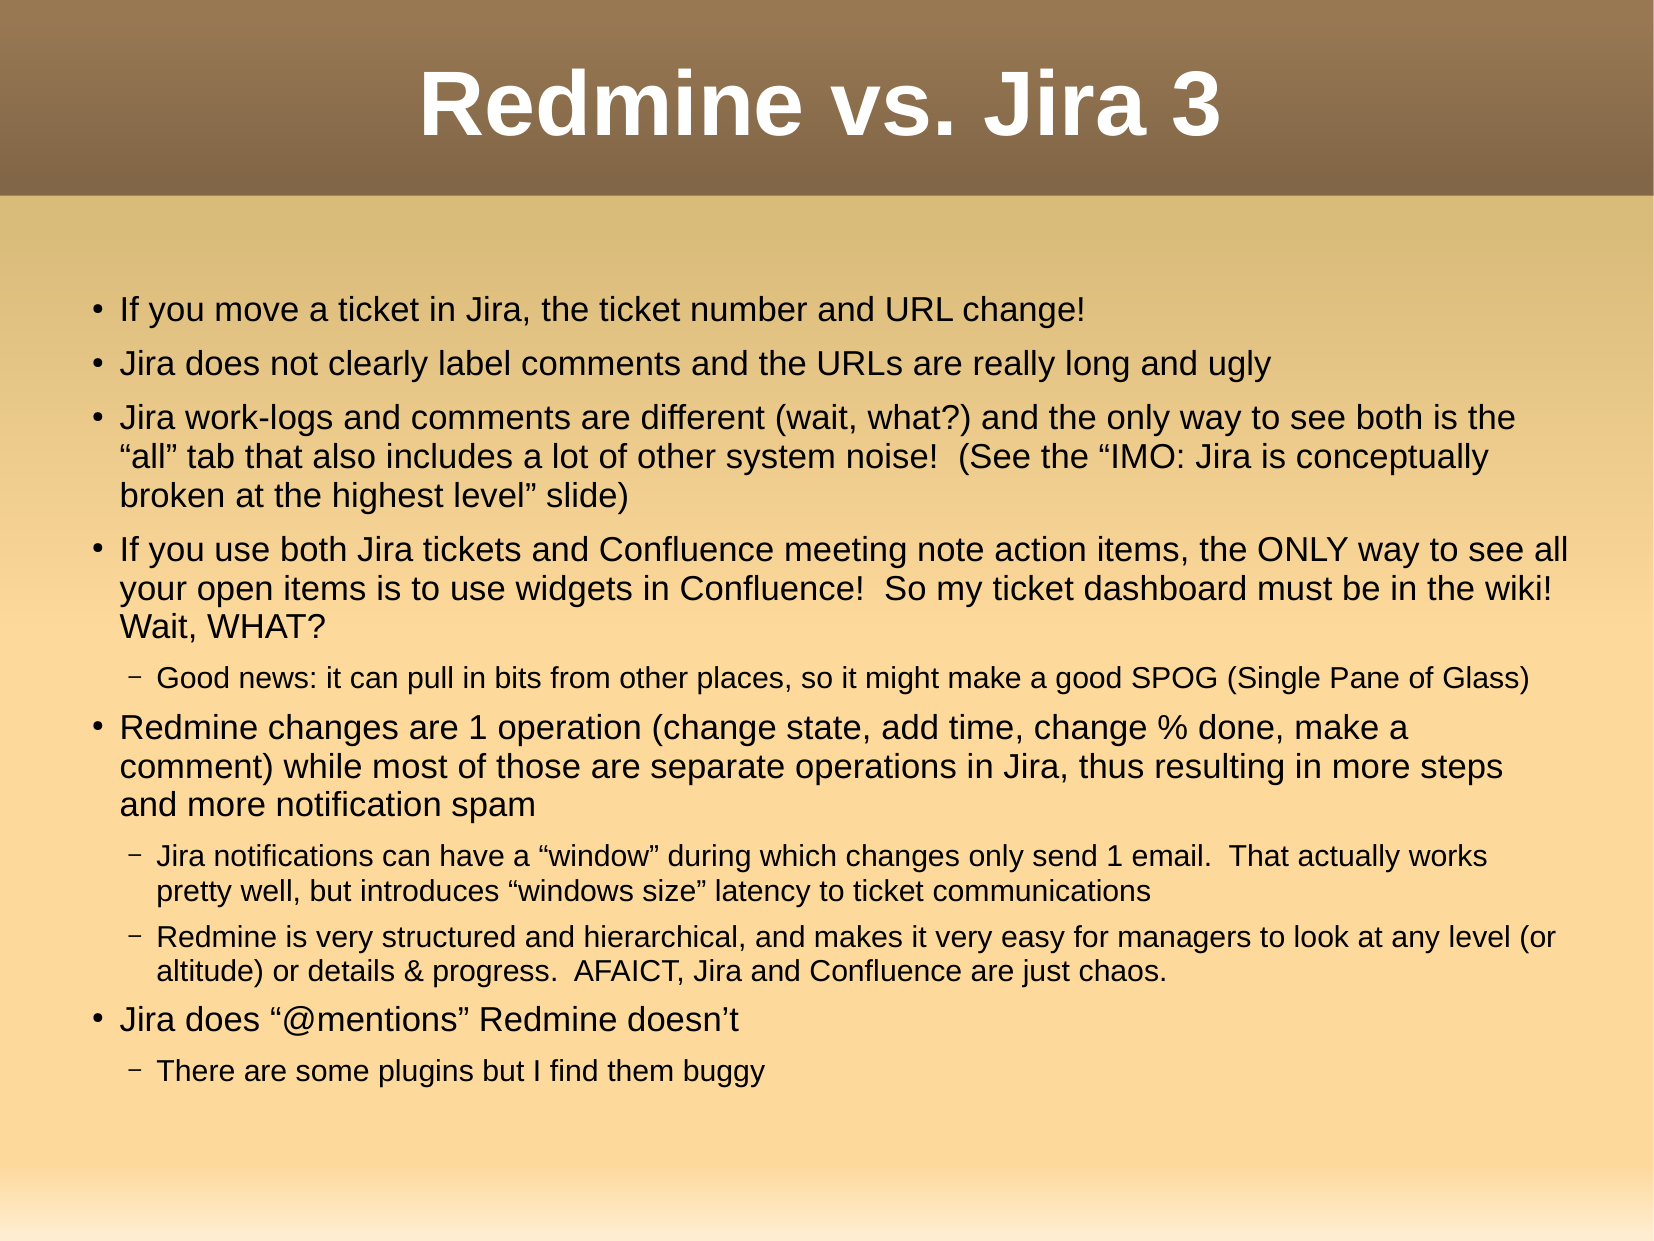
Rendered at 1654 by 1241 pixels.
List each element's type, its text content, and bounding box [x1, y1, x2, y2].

title Redmine vs. Jira 3 [76, 0, 1565, 208]
list If you move a ticket in Jira, the ticket number and URL change! Jira does not clearly label comments and the URLs are really long and ugly Jira work-logs and comments are different (wait, what?) and the only way to see both is the “all” tab that also includes a lot of other system noise! (See the “IMO: Jira is conceptually broken at the highest level” slide) If you use both Jira tickets and Confluence meeting note action items, the ONLY way to see all your open items is to use widgets in Confluence! So my ticket dashboard must be in the wiki! Wait, WHAT? Good news: it can pull in bits from other places, so it might make a good SPOG (Single Pane of Glass) Redmine changes are 1 operation (change state, add time, change % done, make a comment) while most of those are separate operations in Jira, thus resulting in more steps and more notification spam Jira notifications can have a “window” during which changes only send 1 email. That actually works pretty well, but introduces “windows size” latency to ticket communications Redmine is very structured and hierarchical, and makes it very easy for managers to look at any level (or altitude) or details & progress. AFAICT, Jira and Confluence are just chaos. Jira does “@mentions” Redmine doesn’t There are some plugins but I find them buggy [82, 290, 1571, 1109]
picture [0, 0, 1654, 1241]
